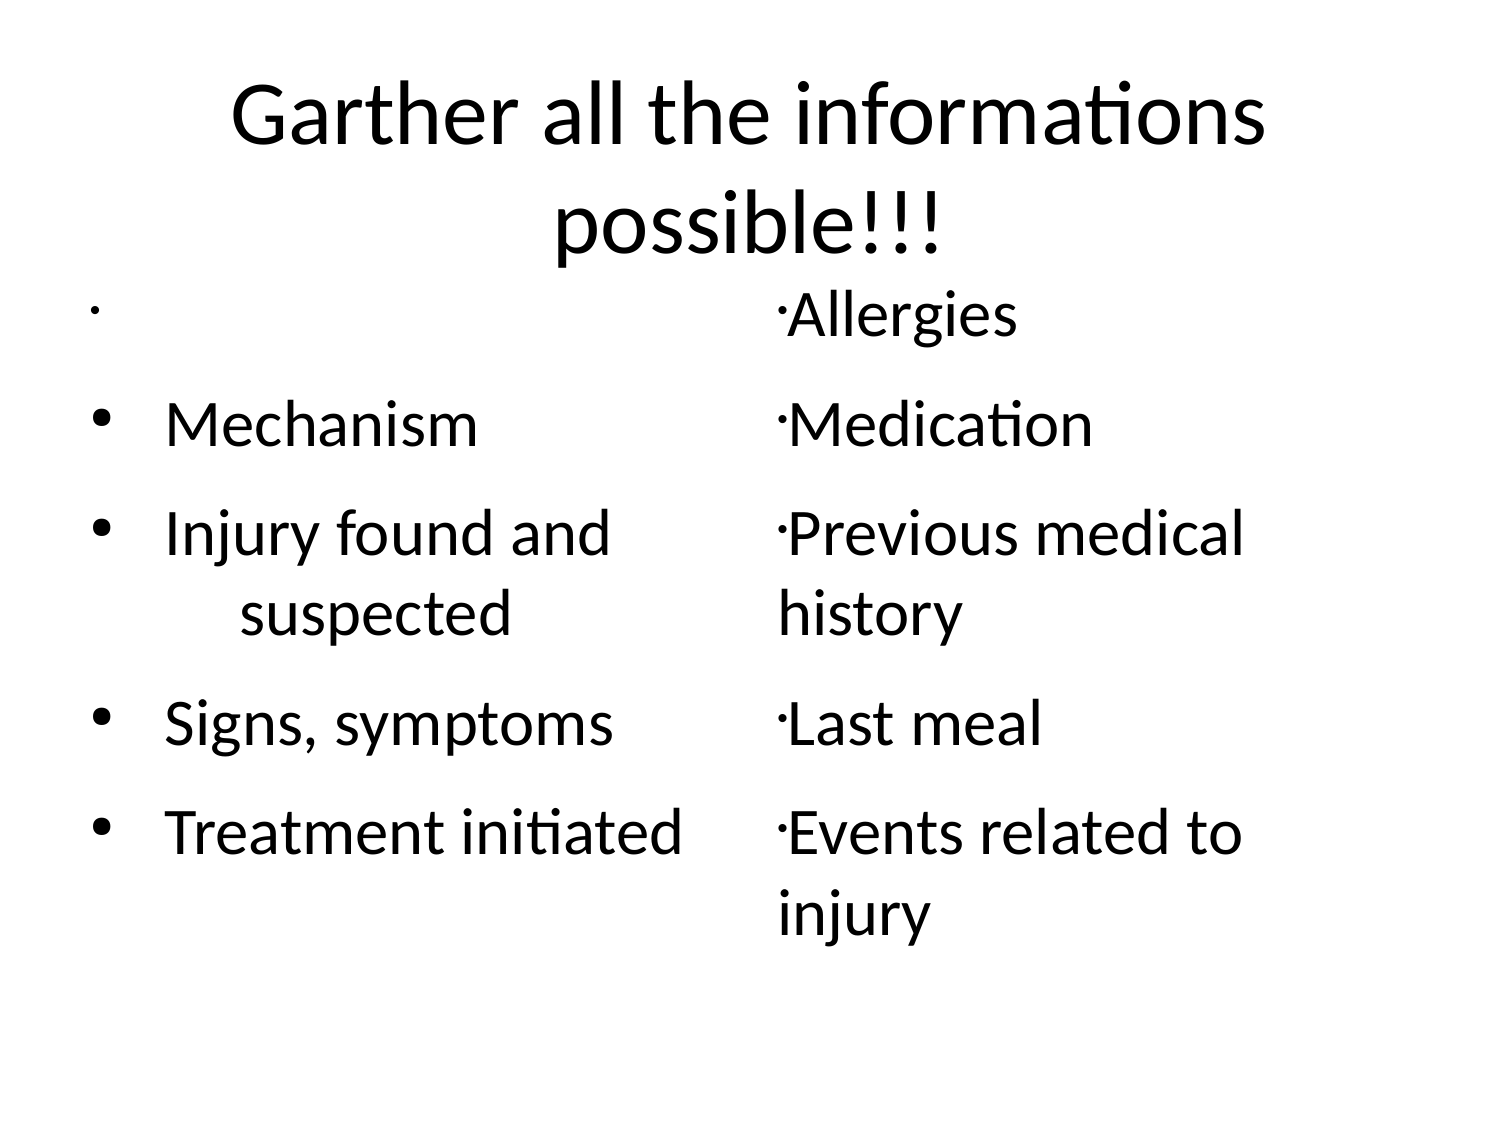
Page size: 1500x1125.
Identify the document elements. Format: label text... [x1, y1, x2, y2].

title Garther all the informations possible!!! [75, 45, 1425, 233]
list Mechanism Injury found and suspected Signs, symptoms Treatment initiated [75, 262, 738, 1005]
list Allergies Medication Previous medical history Last meal Events related to injury [762, 262, 1425, 1080]
